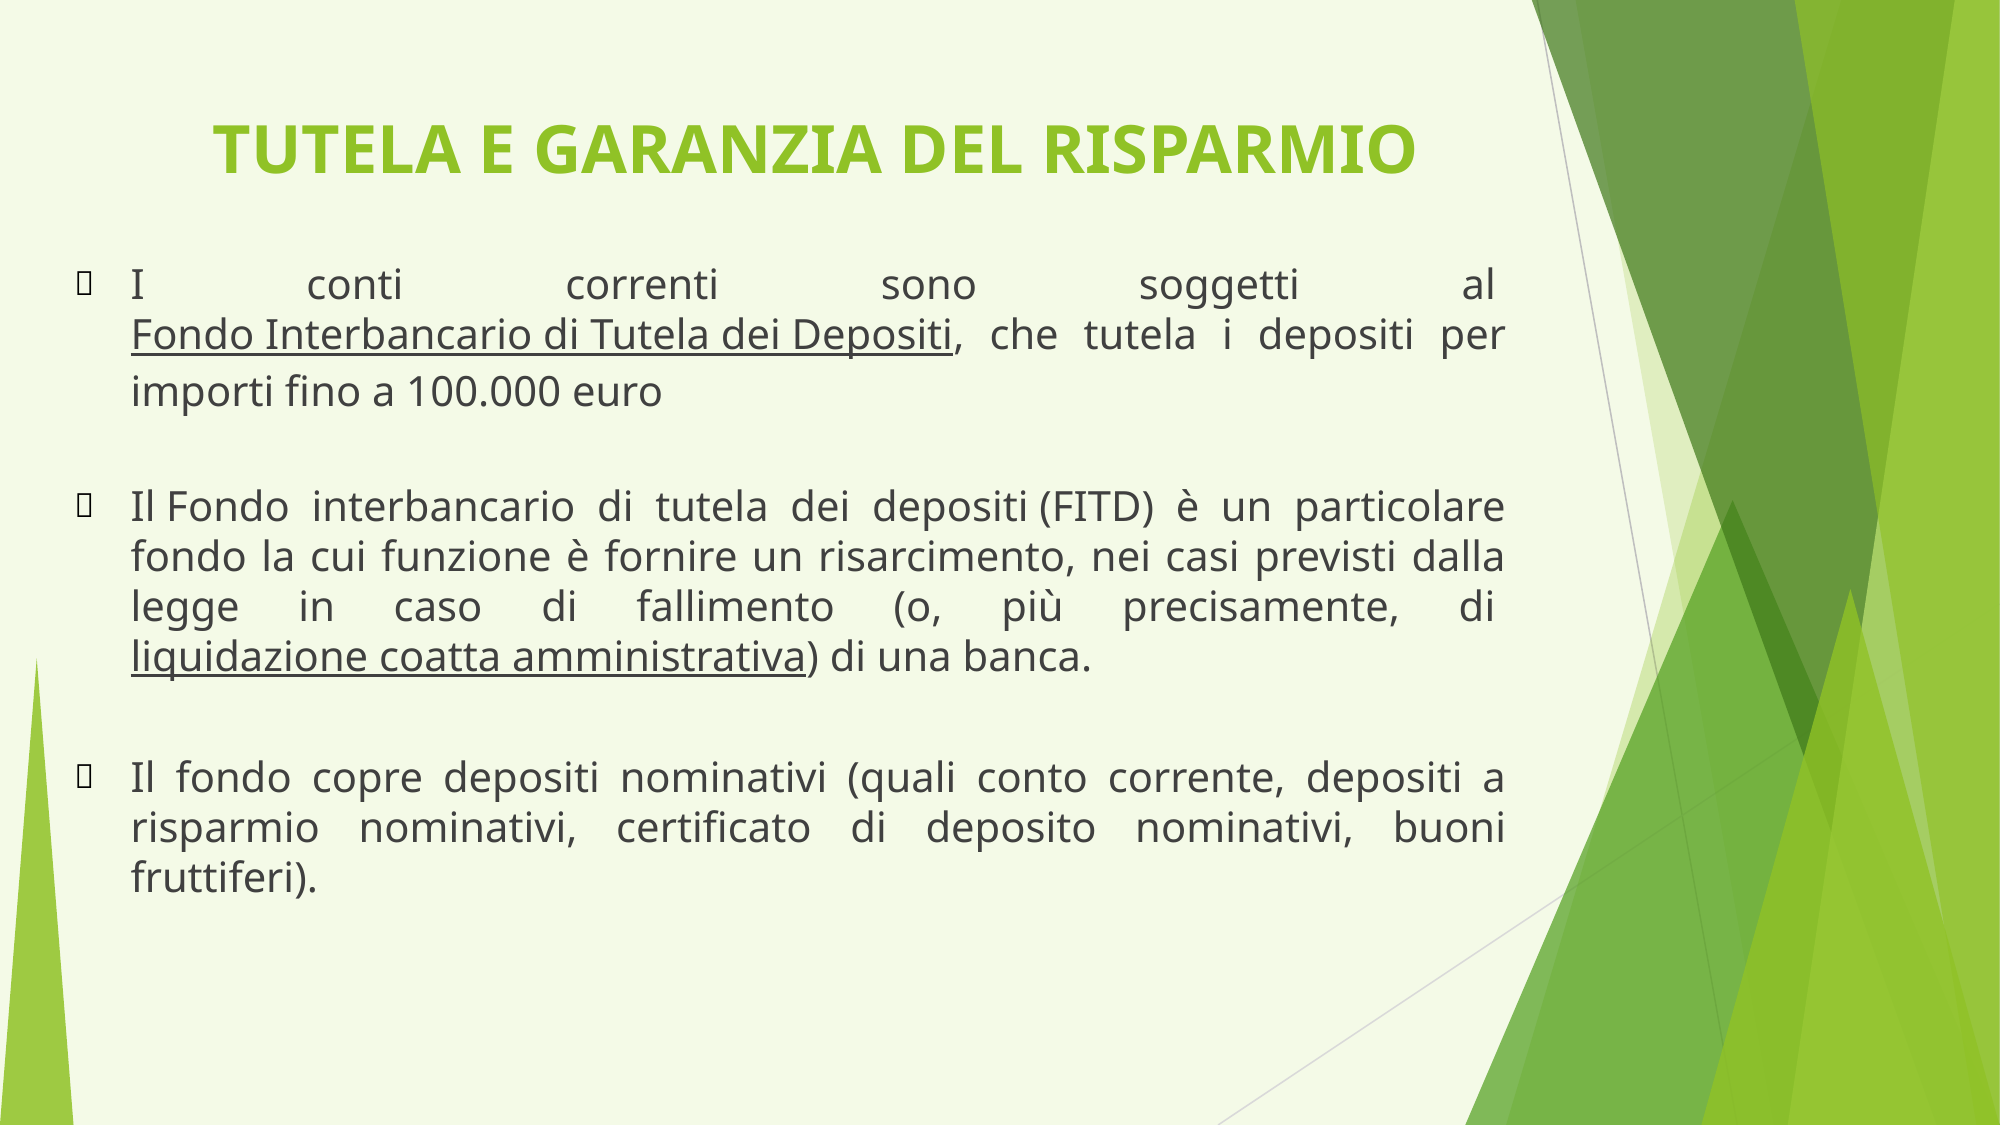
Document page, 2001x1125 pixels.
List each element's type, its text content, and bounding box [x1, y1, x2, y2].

list I conti correnti sono soggetti al Fondo Interbancario di Tutela dei Depositi, che tutela i depositi per importi fino a 100.000 euro Il Fondo interbancario di tutela dei depositi (FITD) è un particolare fondo la cui funzione è fornire un risarcimento, nei casi previsti dalla legge in caso di fallimento (o, più precisamente, di liquidazione coatta amministrativa) di una banca. Il fondo copre depositi nominativi (quali conto corrente, depositi a risparmio nominativi, certificato di deposito nominativi, buoni fruttiferi). [59, 250, 1522, 1079]
title TUTELA E GARANZIA DEL RISPARMIO [111, 99, 1522, 250]
